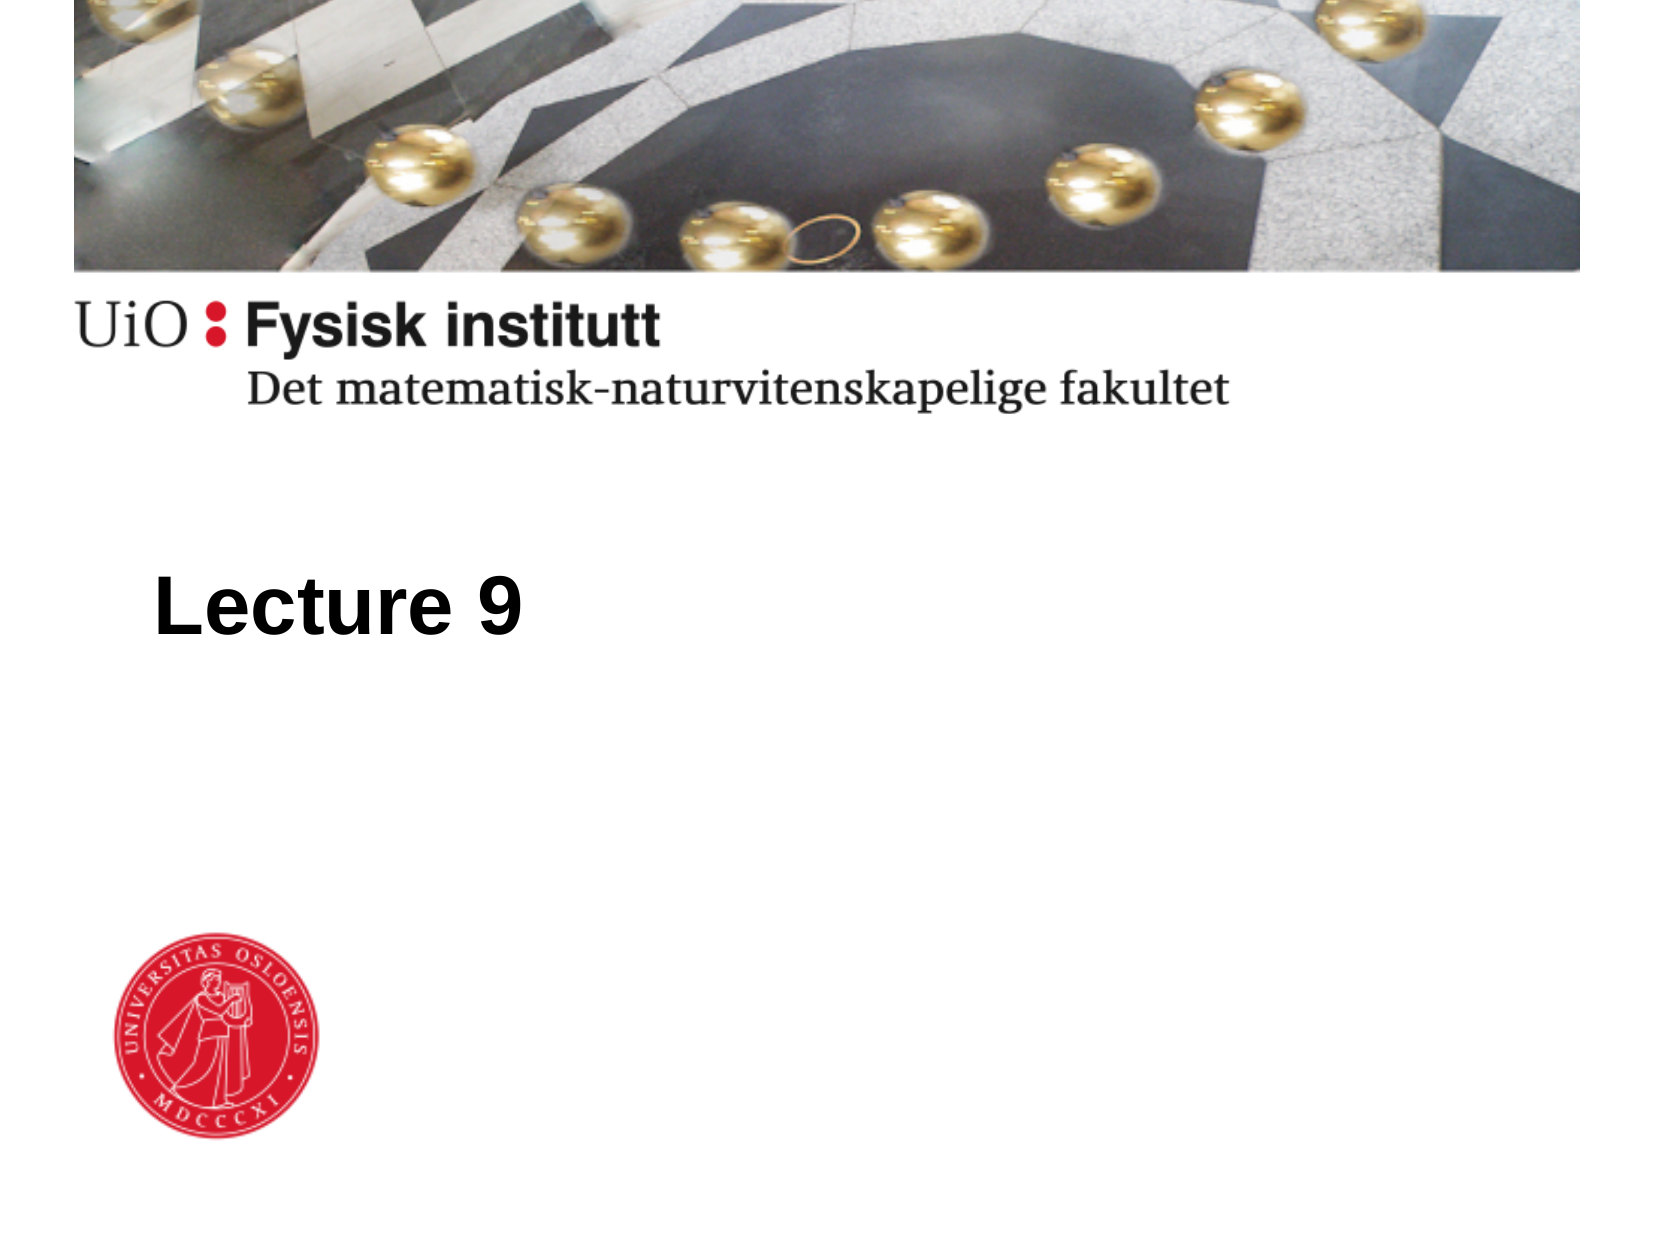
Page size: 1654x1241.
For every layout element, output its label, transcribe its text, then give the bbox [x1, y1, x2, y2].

picture [74, 0, 1580, 280]
picture [72, 292, 1238, 420]
picture [109, 927, 326, 1147]
subtitle Lecture 9 [153, 512, 1418, 699]
